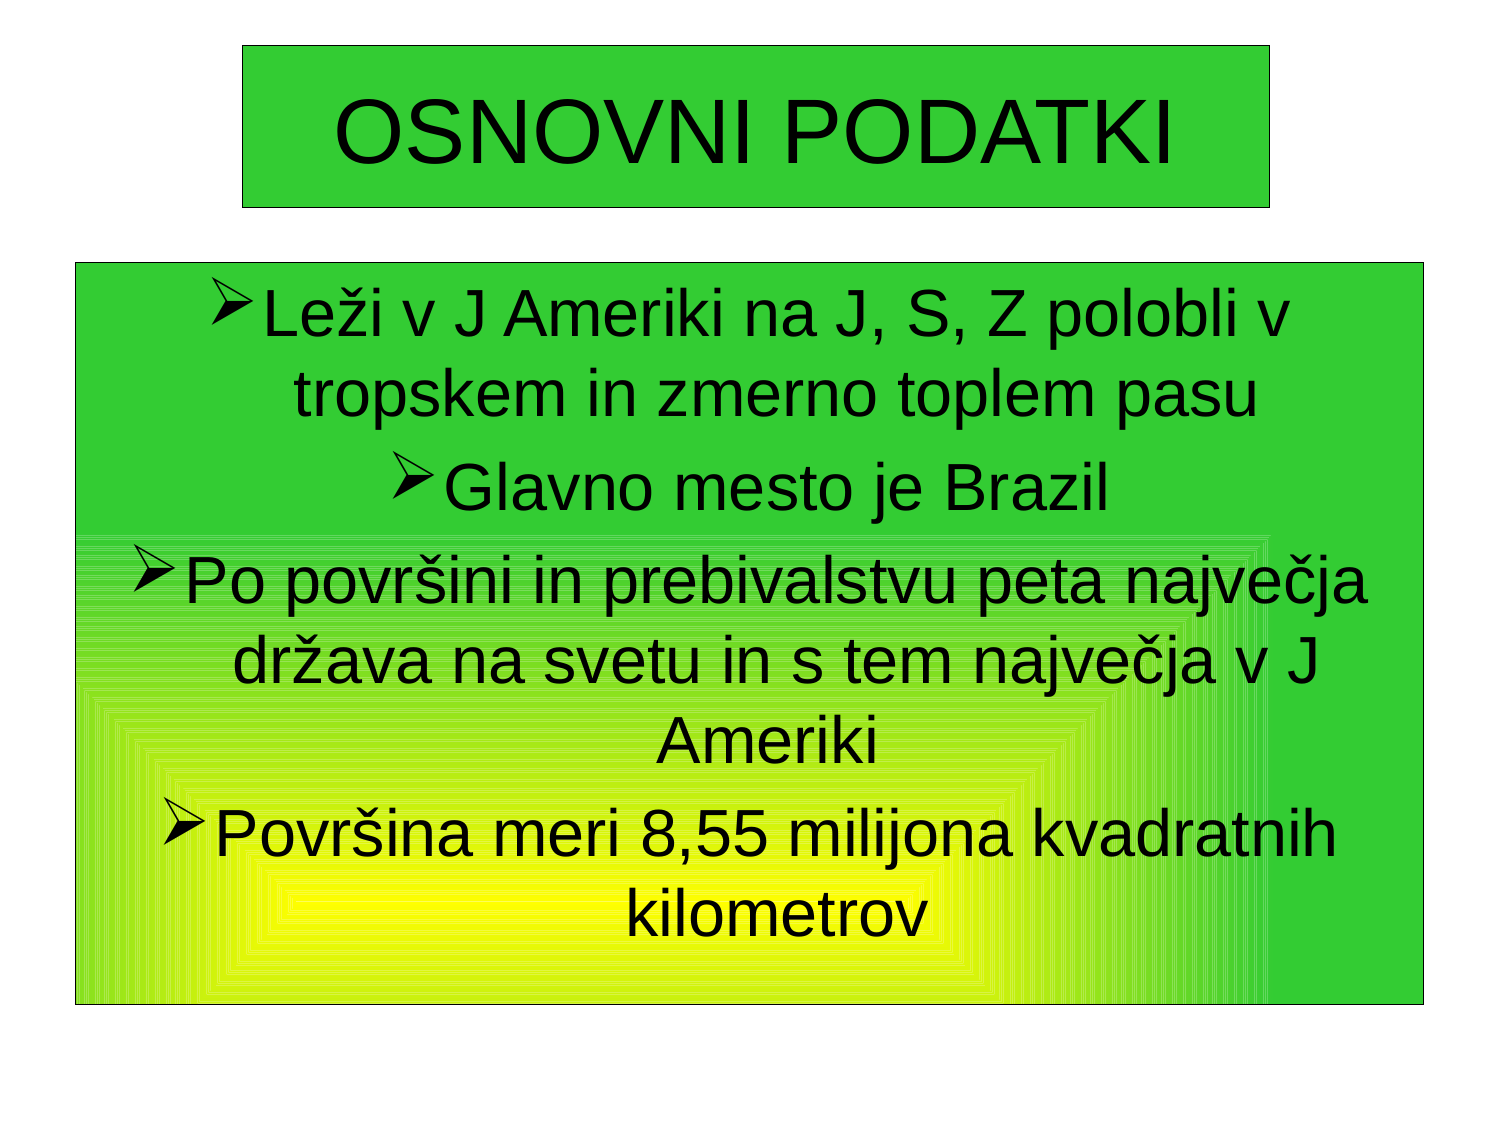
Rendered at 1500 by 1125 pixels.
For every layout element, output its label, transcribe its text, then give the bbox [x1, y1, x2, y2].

title OSNOVNI PODATKI [242, 45, 1270, 208]
list Leži v J Ameriki na J, S, Z polobli v tropskem in zmerno toplem pasu Glavno mesto je Brazil Po površini in prebivalstvu peta največja država na svetu in s tem največja v J Ameriki Površina meri 8,55 milijona kvadratnih kilometrov [75, 262, 1424, 1005]
